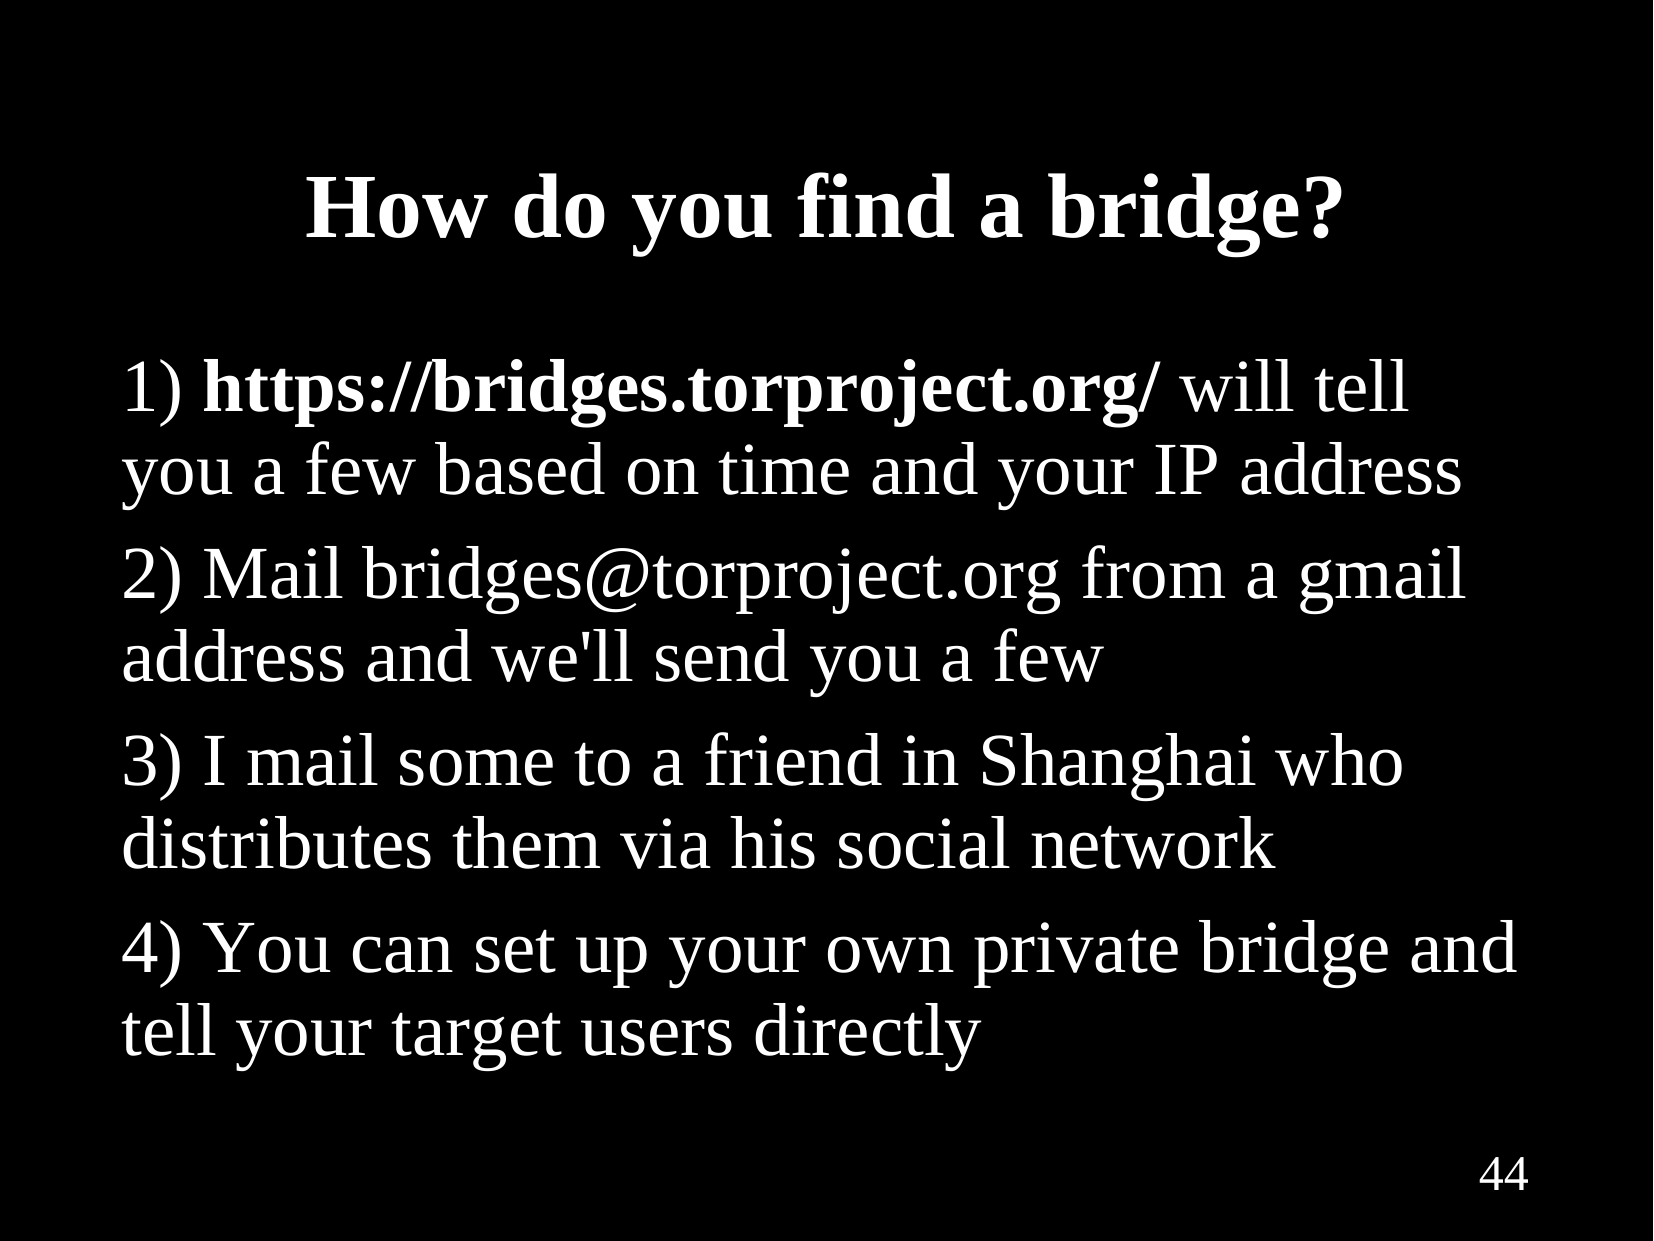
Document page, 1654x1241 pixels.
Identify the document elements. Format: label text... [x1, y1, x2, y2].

title How do you find a bridge? [121, 102, 1534, 311]
list 1) https://bridges.torproject.org/ will tell you a few based on time and your IP address 2) Mail bridges@torproject.org from a gmail address and we'll send you a few 3) I mail some to a friend in Shanghai who distributes them via his social network 4) You can set up your own private bridge and tell your target users directly [121, 344, 1534, 1127]
